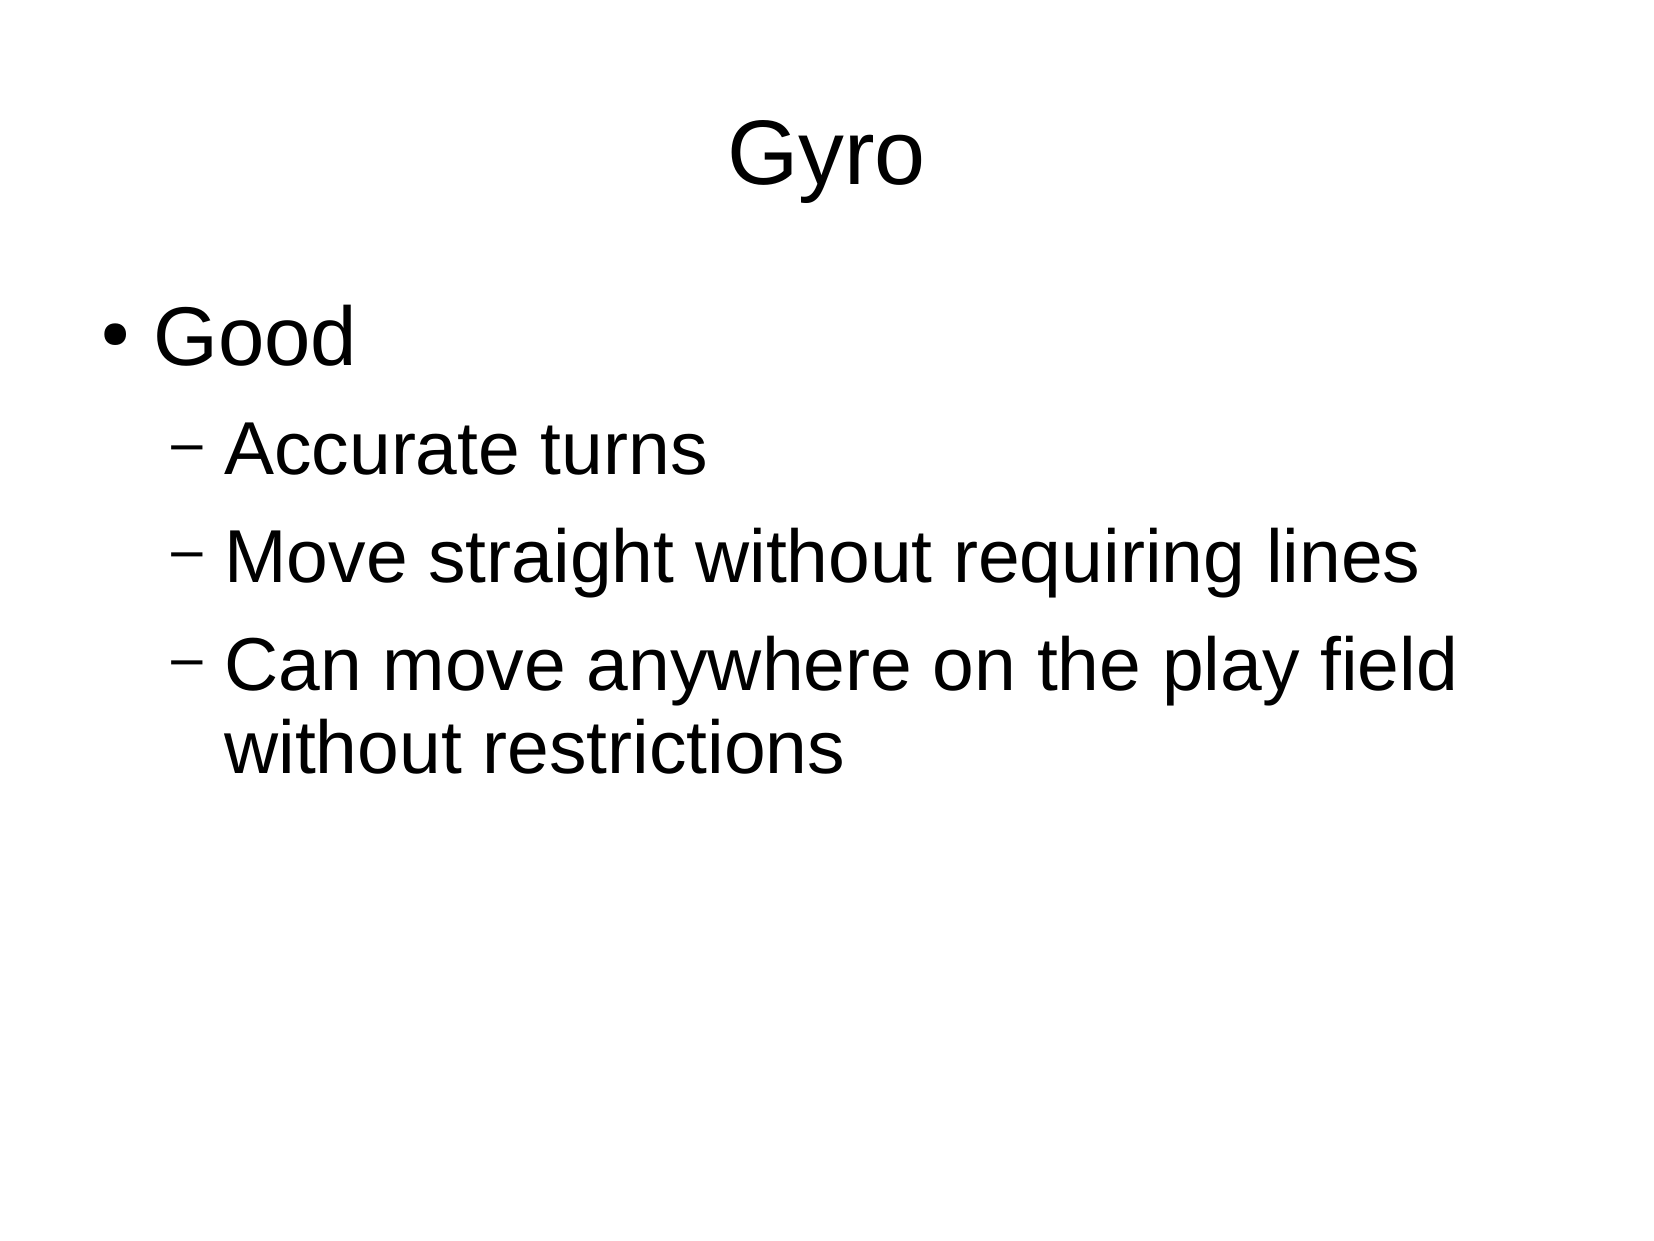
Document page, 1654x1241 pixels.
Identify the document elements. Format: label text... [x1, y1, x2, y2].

title Gyro [82, 49, 1571, 257]
list Good Accurate turns Move straight without requiring lines Can move anywhere on the play field without restrictions [82, 290, 1571, 1010]
